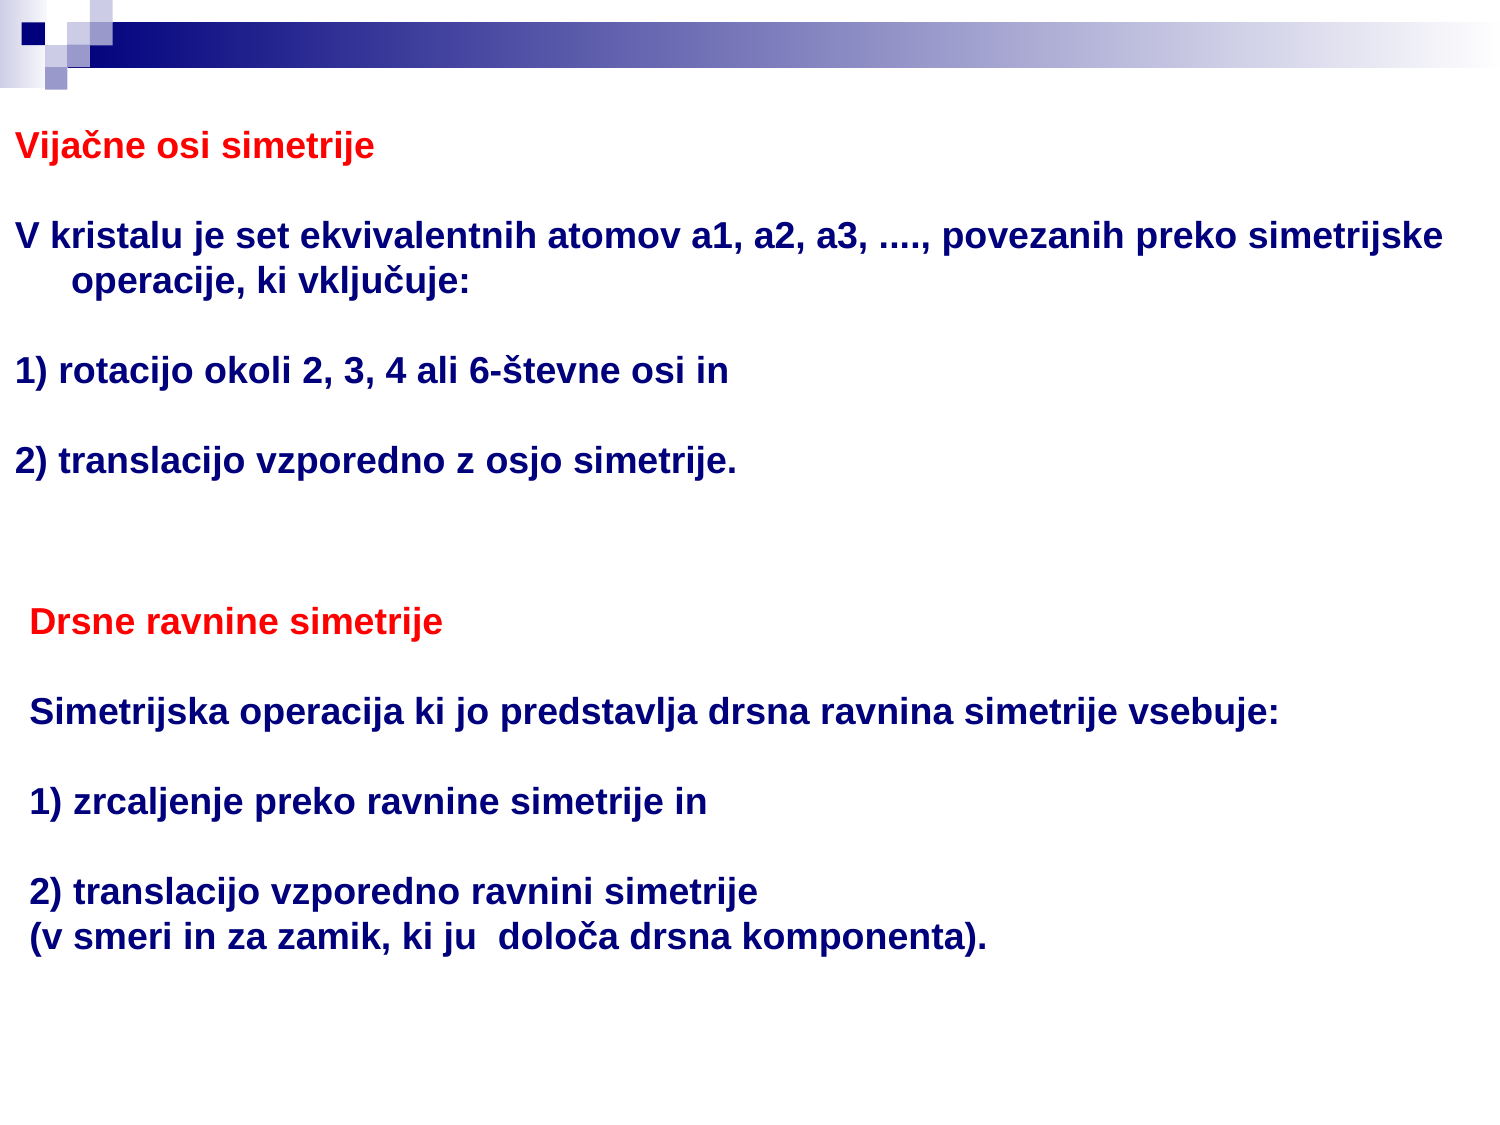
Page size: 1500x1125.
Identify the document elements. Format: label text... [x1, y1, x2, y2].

text_box Vijačne osi simetrije V kristalu je set ekvivalentnih atomov a1, a2, a3, ...., povezanih preko simetrijske operacije, ki vključuje: 1) rotacijo okoli 2, 3, 4 ali 6-števne osi in 2) translacijo vzporedno z osjo simetrije. [0, 113, 1500, 534]
text_box Drsne ravnine simetrije Simetrijska operacija ki jo predstavlja drsna ravnina simetrije vsebuje: 1) zrcaljenje preko ravnine simetrije in 2) translacijo vzporedno ravnini simetrije (v smeri in za zamik, ki ju določa drsna komponenta). [14, 589, 1297, 1010]
